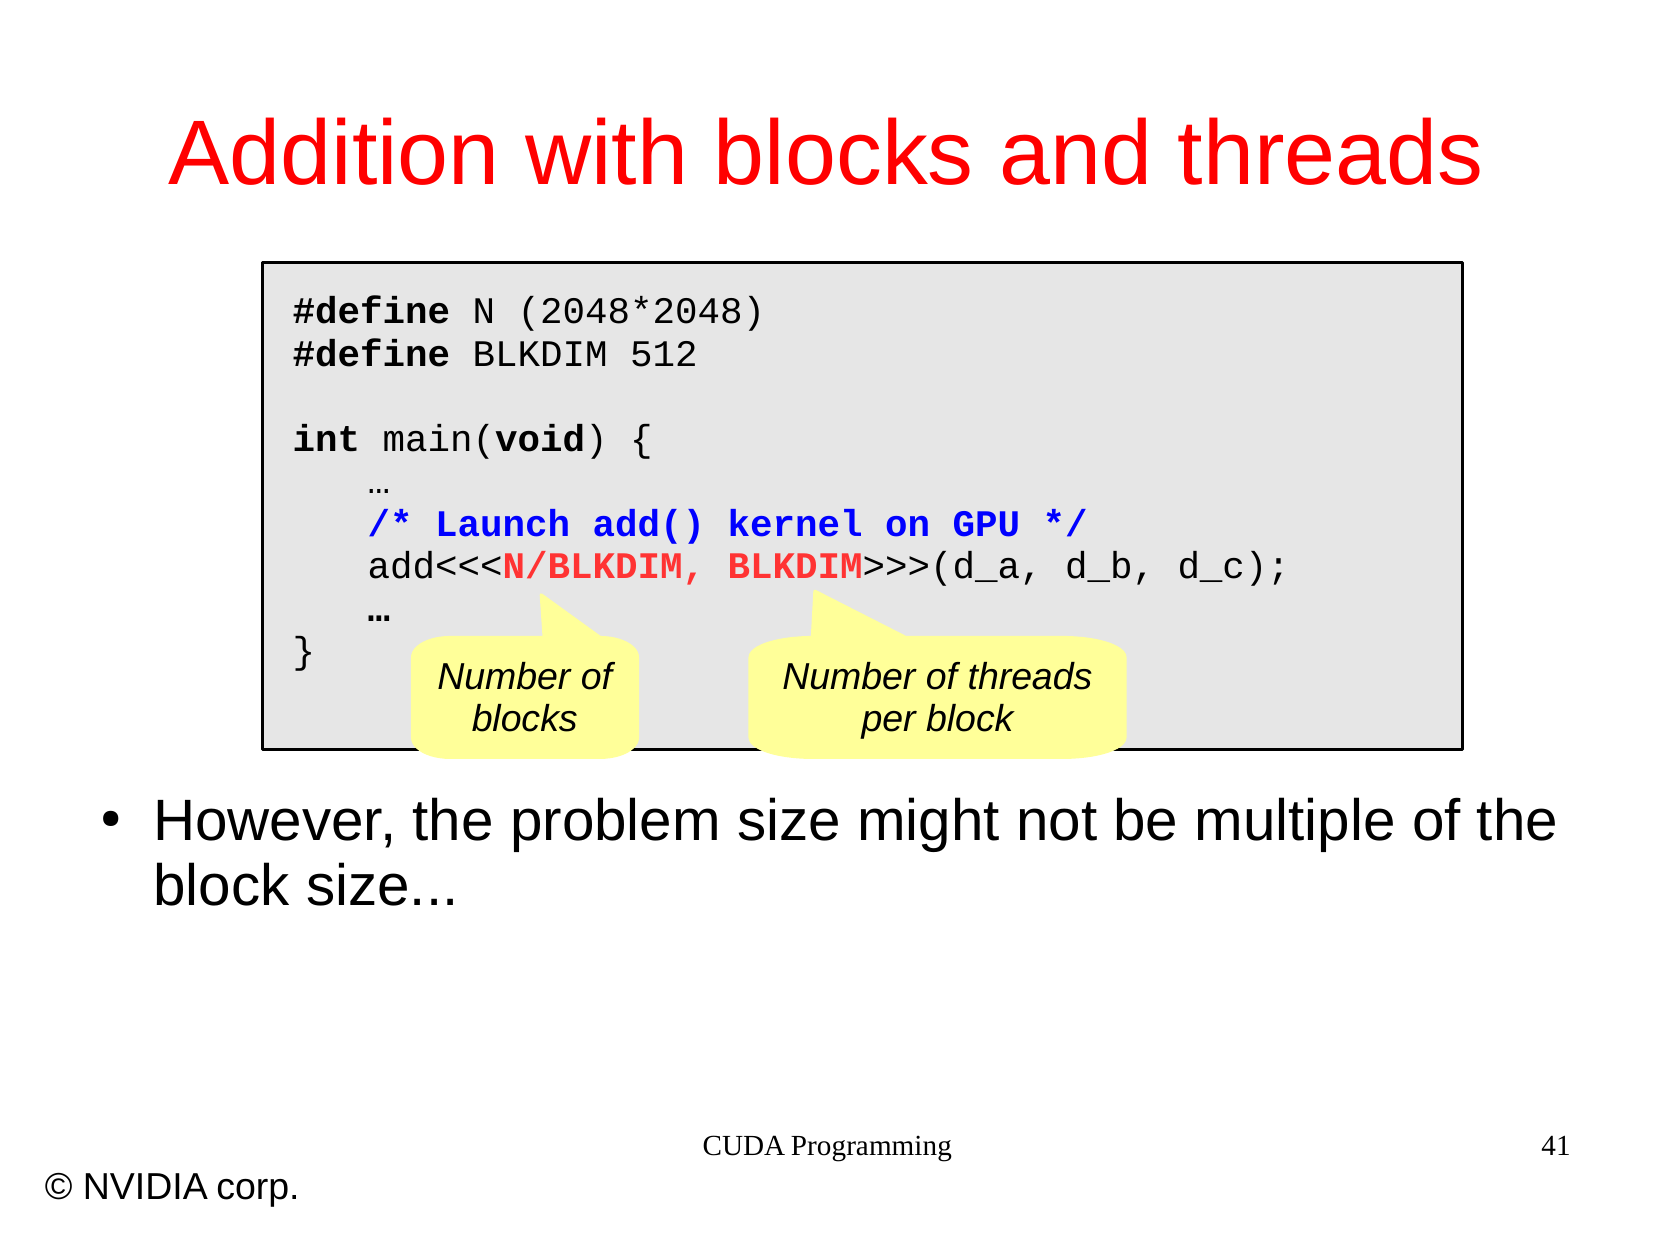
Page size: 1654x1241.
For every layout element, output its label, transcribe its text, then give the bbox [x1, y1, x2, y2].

text_box #define N (2048*2048) #define BLKDIM 512 int main(void) { … /* Launch add() kernel on GPU */ add<<<N/BLKDIM, BLKDIM>>>(d_a, d_b, d_c); … } [262, 262, 1463, 750]
text_box Number of threads per block [750, 591, 1126, 758]
text_box Number of blocks [412, 594, 638, 758]
text_box © NVIDIA corp. [30, 1158, 331, 1216]
title Addition with blocks and threads [82, 49, 1571, 257]
list However, the problem size might not be multiple of the block size... [82, 787, 1571, 1109]
